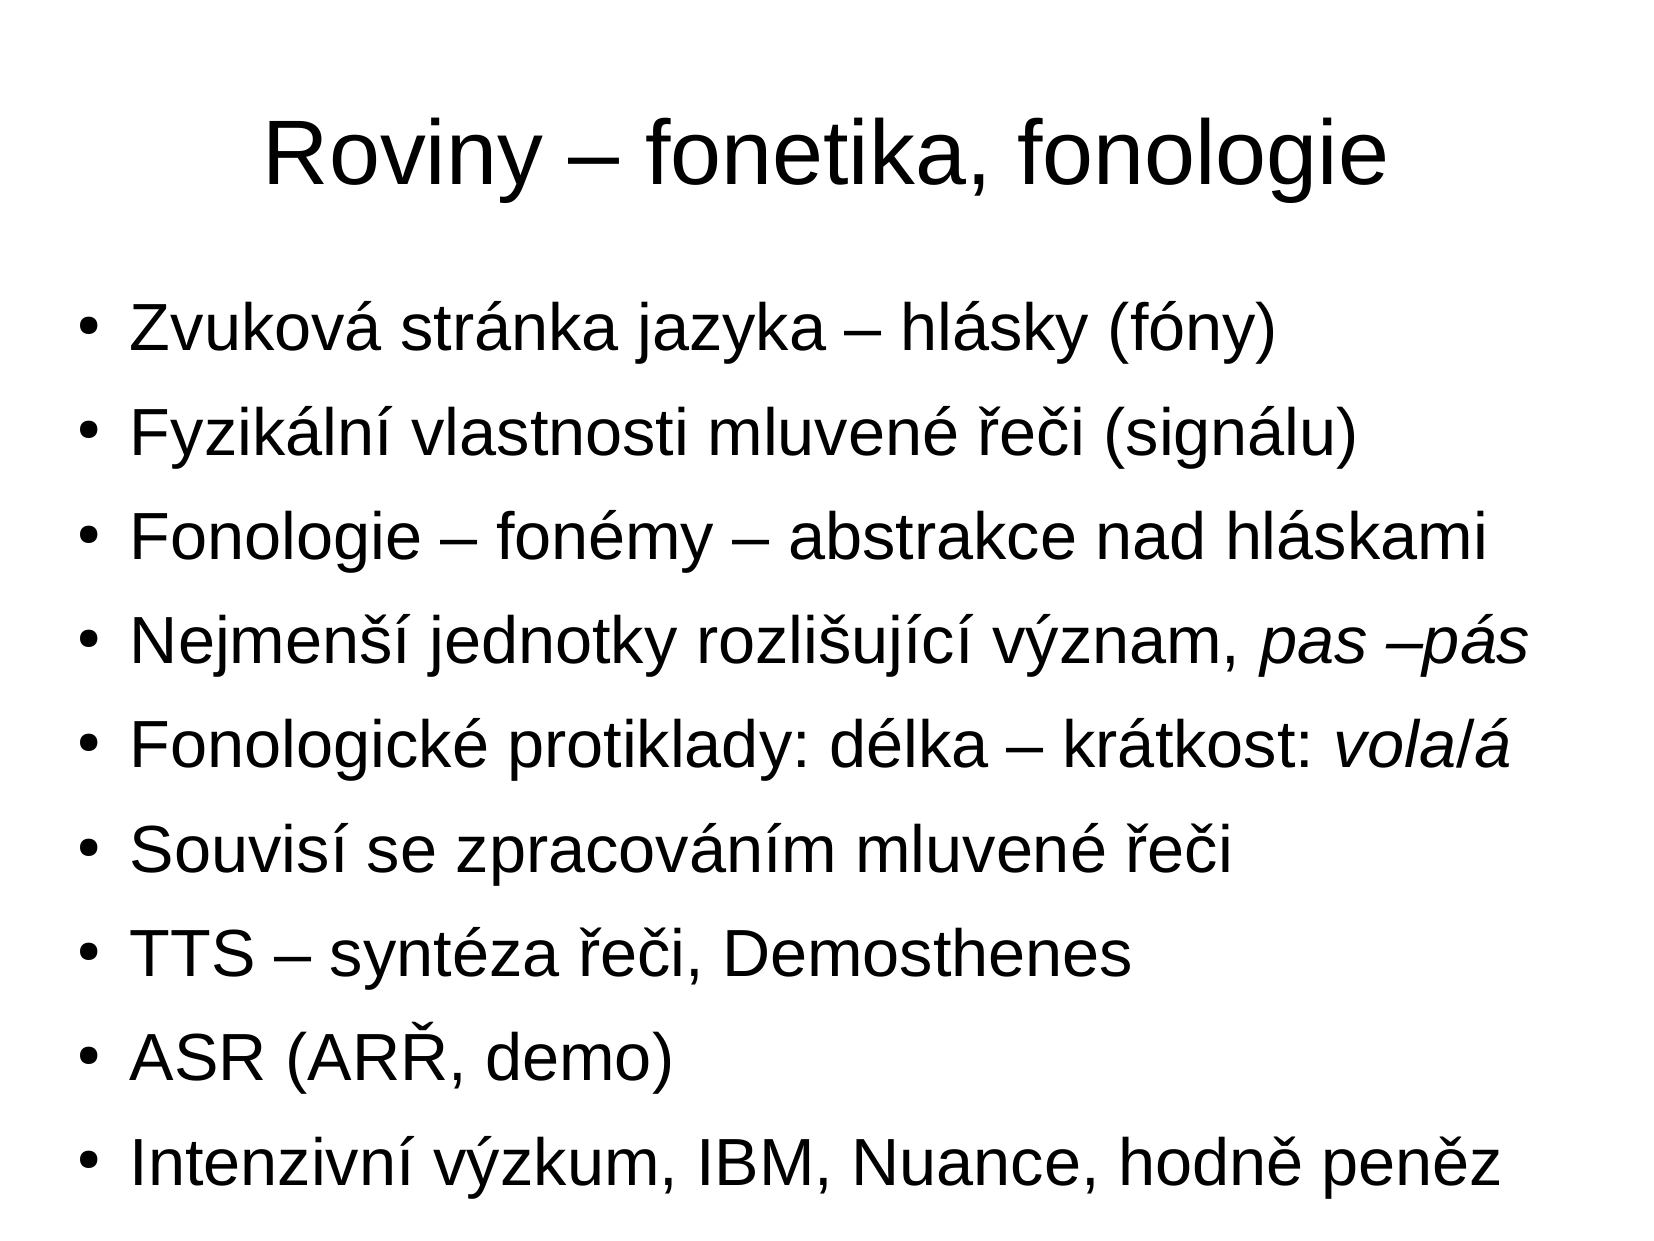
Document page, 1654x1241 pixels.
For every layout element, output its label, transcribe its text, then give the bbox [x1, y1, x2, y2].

title Roviny – fonetika, fonologie [82, 56, 1571, 250]
list Zvuková stránka jazyka – hlásky (fóny) Fyzikální vlastnosti mluvené řeči (signálu) Fonologie – fonémy – abstrakce nad hláskami Nejmenší jednotky rozlišující význam, pas –pás Fonologické protiklady: délka – krátkost: vola/á Souvisí se zpracováním mluvené řeči TTS – syntéza řeči, Demosthenes ASR (ARŘ, demo) Intenzivní výzkum, IBM, Nuance, hodně peněz [59, 290, 1571, 1200]
